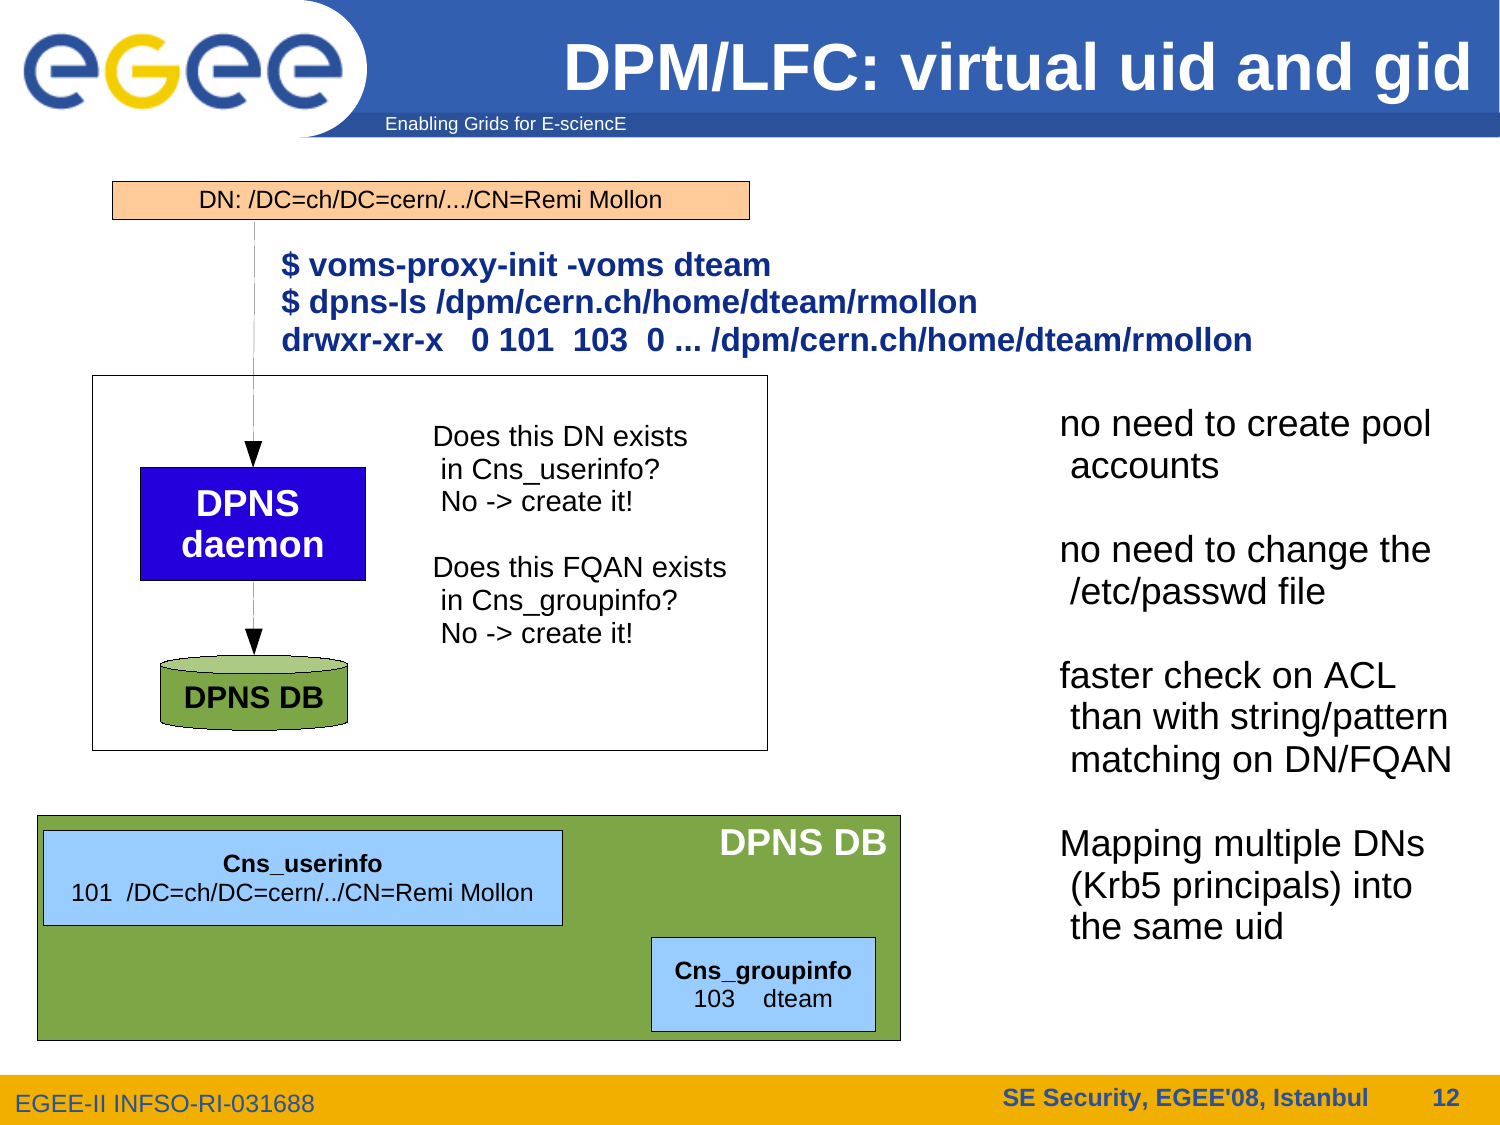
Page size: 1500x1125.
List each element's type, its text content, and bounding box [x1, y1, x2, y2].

text_box Cns_userinfo 101 /DC=ch/DC=cern/../CN=Remi Mollon [43, 830, 563, 926]
text_box Cns_groupinfo 103 dteam [651, 937, 876, 1032]
text_box [37, 815, 901, 1041]
text_box no need to create pool accounts no need to change the /etc/passwd file faster check on ACL than with string/pattern matching on DN/FQAN Mapping multiple DNs (Krb5 principals) into the same uid [1034, 394, 1469, 1014]
text_box DPNS DB [704, 813, 903, 877]
text_box DPNS daemon [140, 467, 366, 581]
title DPM/LFC: virtual uid and gid [369, 18, 1475, 117]
text_box DN: /DC=ch/DC=cern/.../CN=Remi Mollon [112, 181, 750, 220]
picture [18, 30, 349, 112]
text_box $ voms-proxy-init -voms dteam $ dpns-ls /dpm/cern.ch/home/dteam/rmollon drwxr-xr-x 0 101 103 0 ... /dpm/cern.ch/home/dteam/rmollon [266, 239, 1270, 384]
text_box DPNS DB [160, 666, 348, 731]
text_box Does this DN exists in Cns_userinfo? No -> create it! Does this FQAN exists in Cns_groupinfo? No -> create it! [409, 412, 751, 683]
